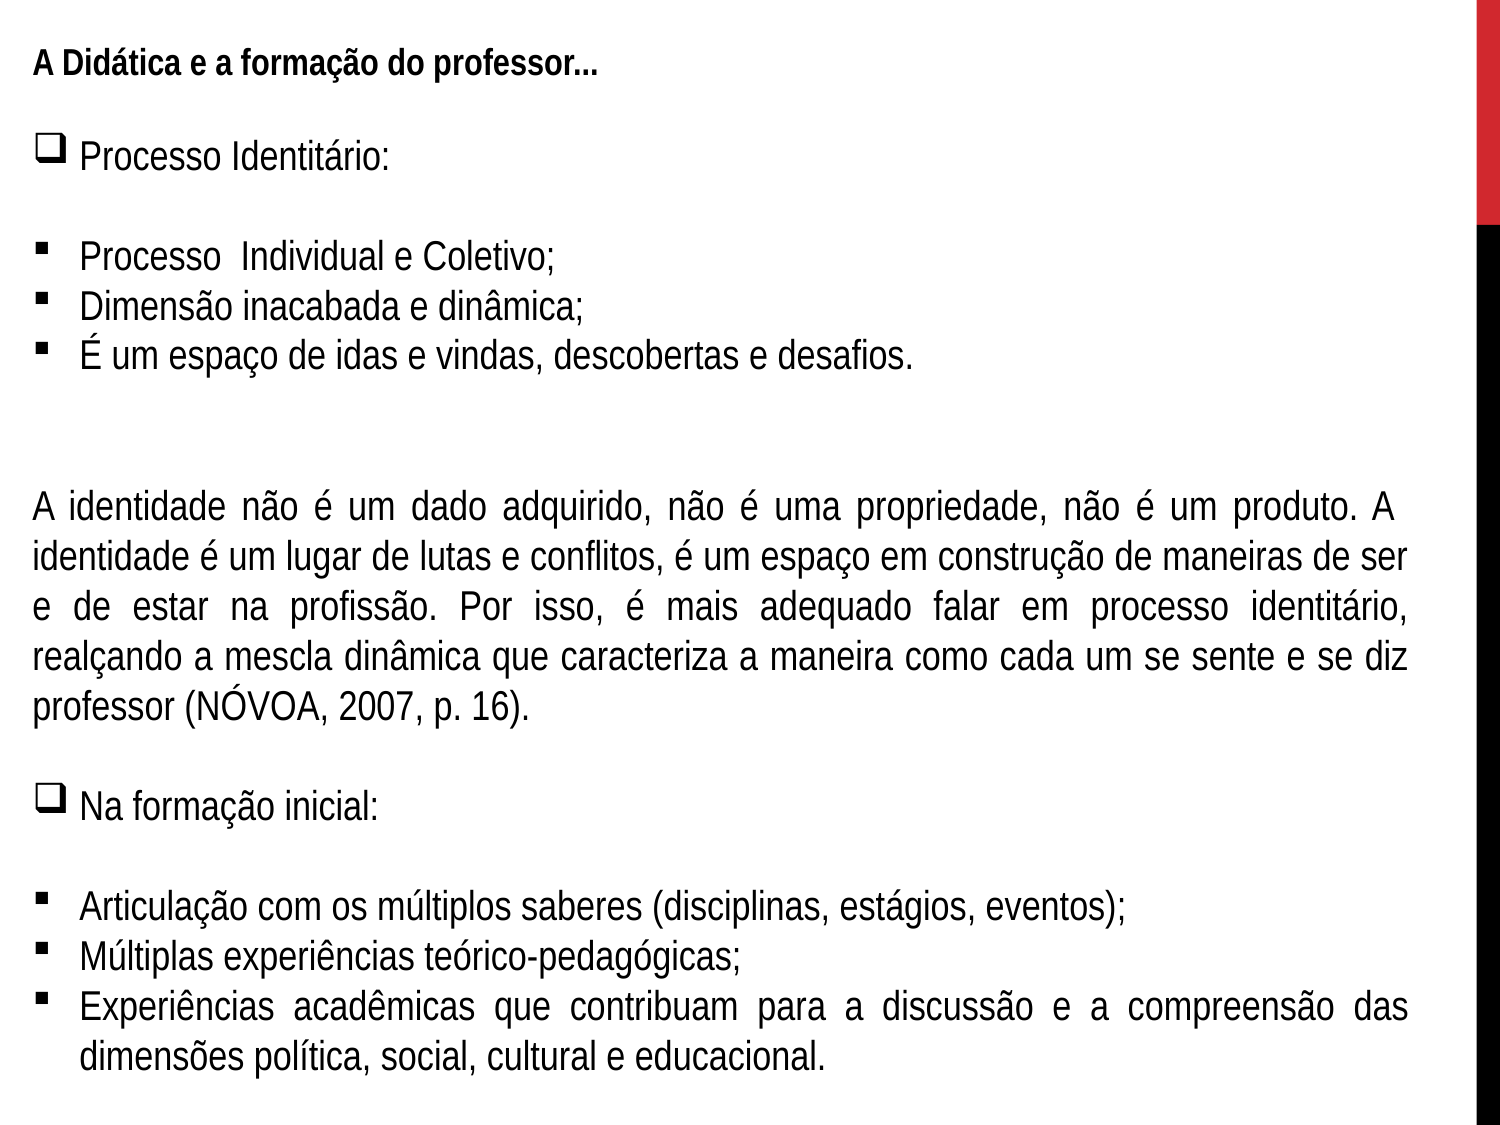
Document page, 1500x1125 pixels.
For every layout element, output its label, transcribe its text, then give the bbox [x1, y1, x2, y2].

text_box A Didática e a formação do professor... Processo Identitário: Processo Individual e Coletivo; Dimensão inacabada e dinâmica; É um espaço de idas e vindas, descobertas e desafios. A identidade não é um dado adquirido, não é uma propriedade, não é um produto. A identidade é um lugar de lutas e conflitos, é um espaço em construção de maneiras de ser e de estar na profissão. Por isso, é mais adequado falar em processo identitário, realçando a mescla dinâmica que caracteriza a maneira como cada um se sente e se diz professor (NÓVOA, 2007, p. 16). Na formação inicial: Articulação com os múltiplos saberes (disciplinas, estágios, eventos); Múltiplas experiências teórico-pedagógicas; Experiências acadêmicas que contribuam para a discussão e a compreensão das dimensões política, social, cultural e educacional. [17, 30, 1424, 1125]
